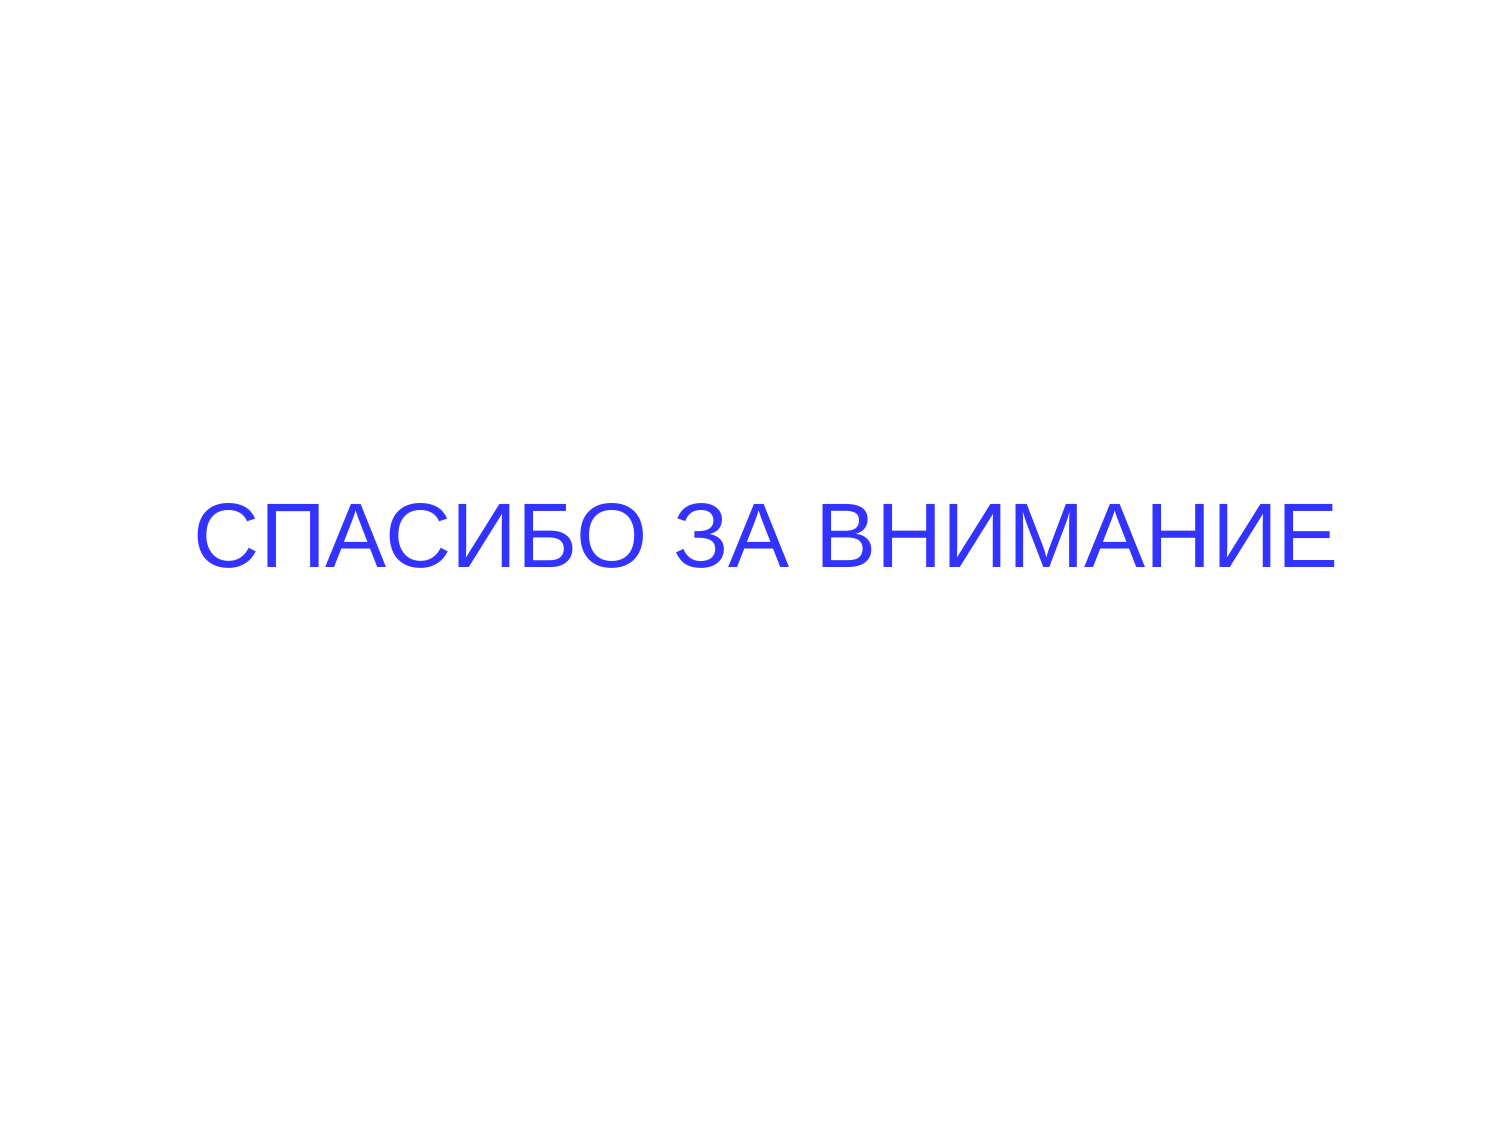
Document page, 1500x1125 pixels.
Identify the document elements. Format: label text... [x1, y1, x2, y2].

title СПАСИБО ЗА ВНИМАНИЕ [94, 413, 1441, 649]
